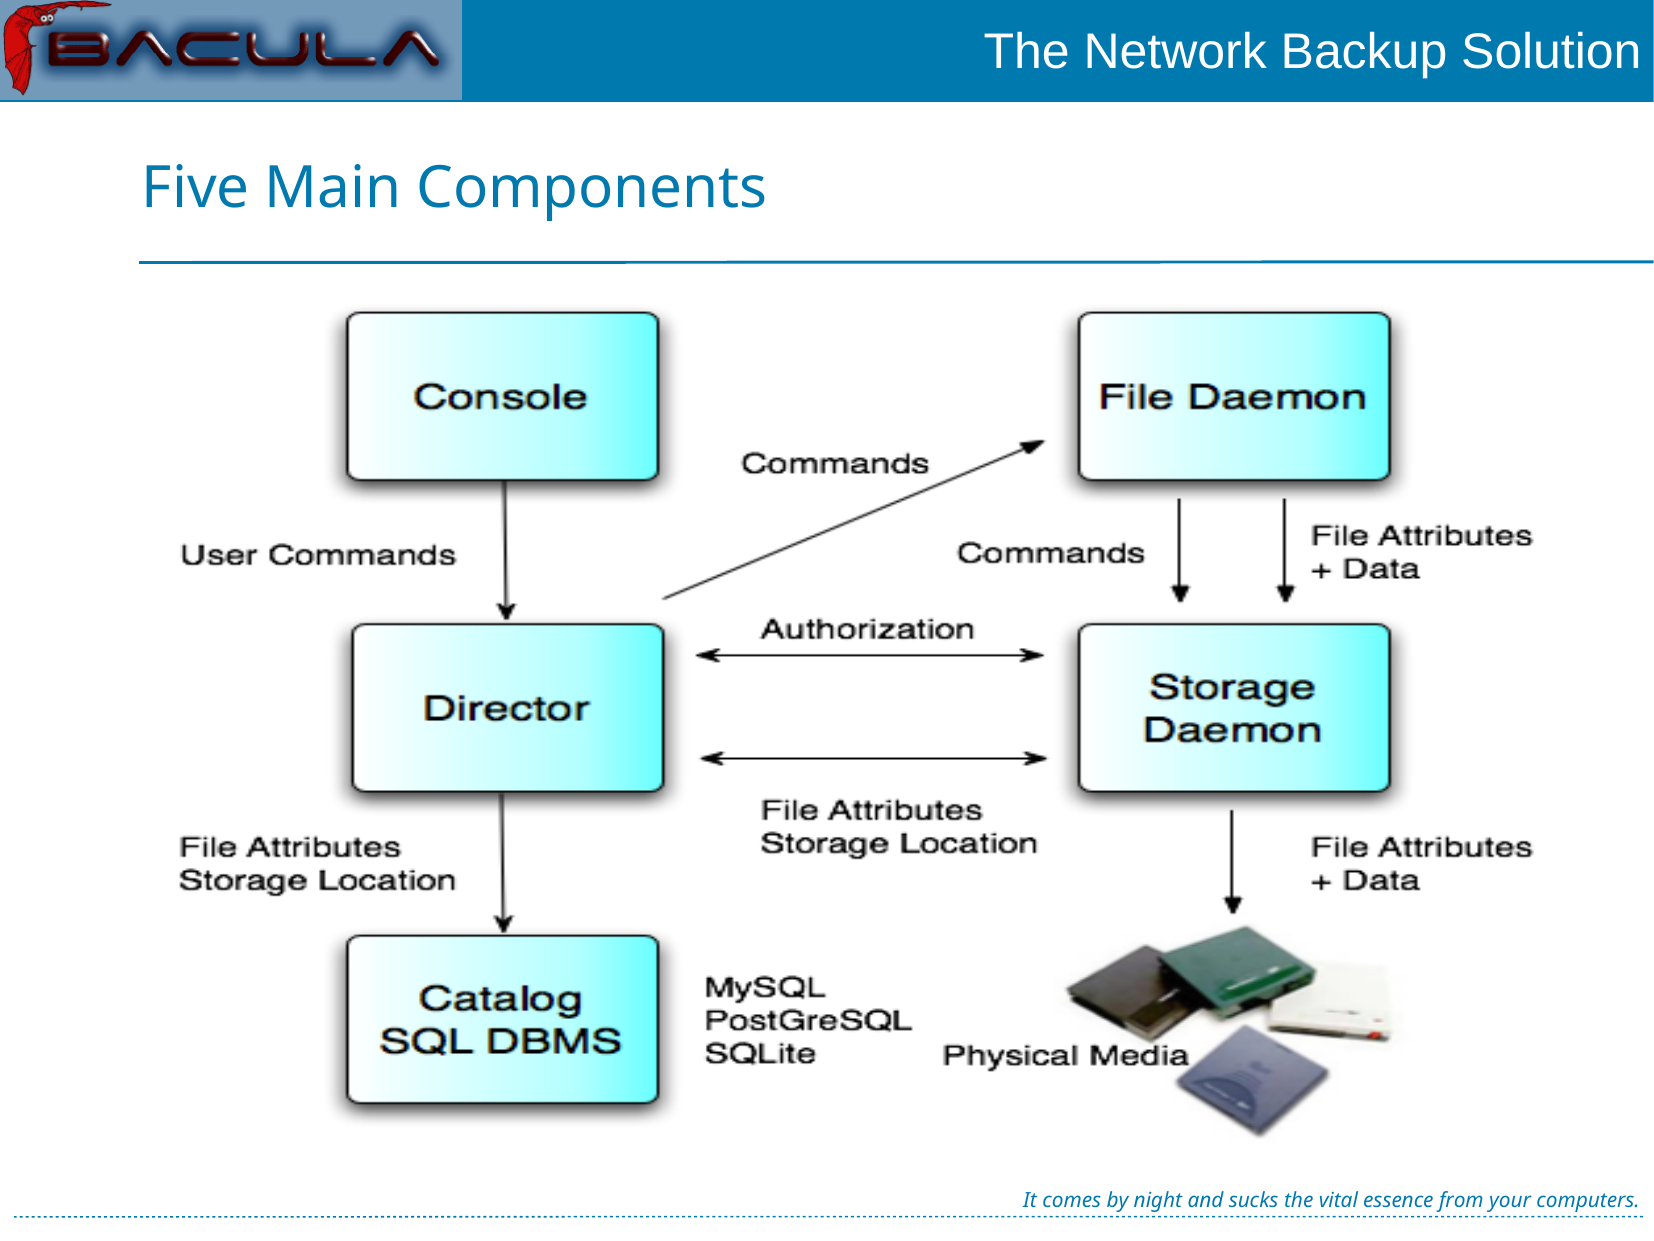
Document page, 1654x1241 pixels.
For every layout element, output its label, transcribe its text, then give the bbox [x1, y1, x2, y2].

picture [0, 0, 461, 99]
title Five Main Components [141, 112, 1501, 226]
picture [139, 281, 1576, 1163]
